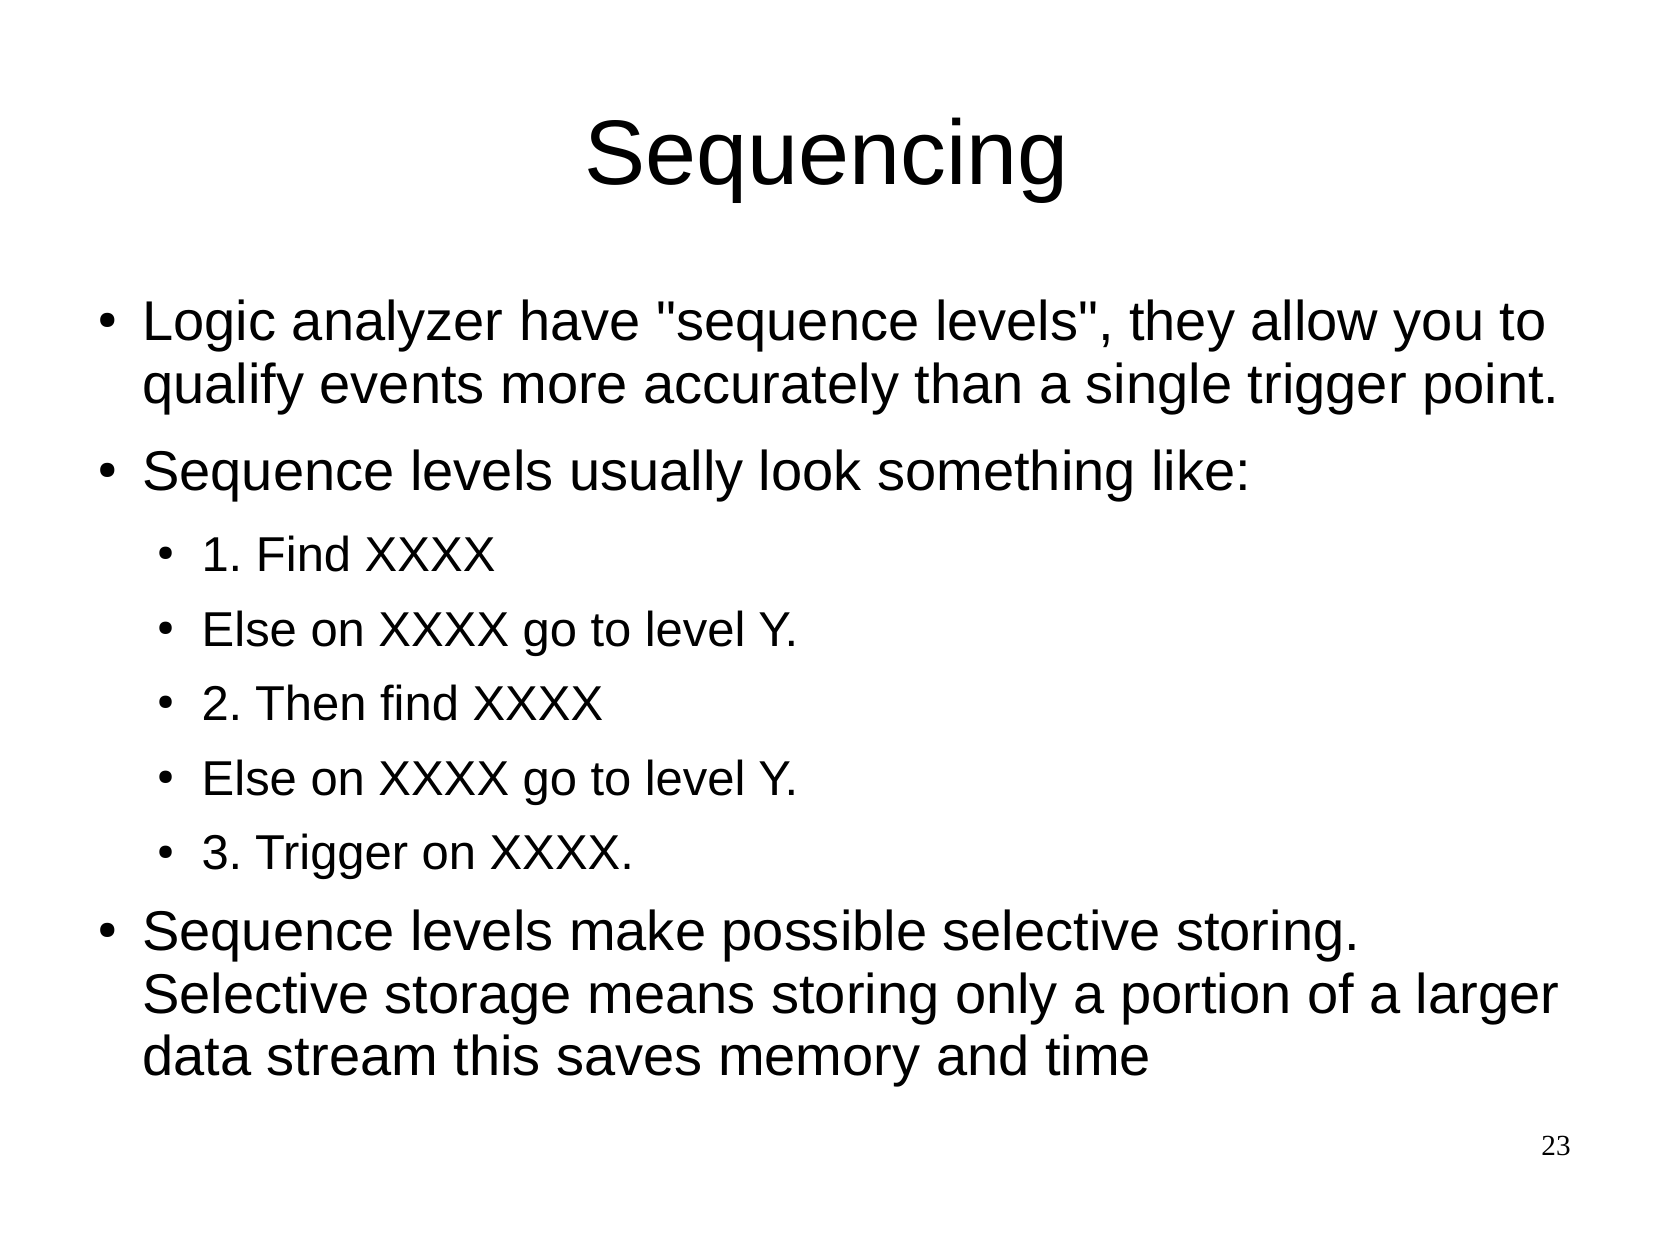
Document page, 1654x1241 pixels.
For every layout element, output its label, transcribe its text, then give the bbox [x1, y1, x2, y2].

title Sequencing [82, 49, 1571, 257]
list Logic analyzer have "sequence levels", they allow you to qualify events more accurately than a single trigger point. Sequence levels usually look something like: 1. Find XXXX Else on XXXX go to level Y. 2. Then find XXXX Else on XXXX go to level Y. 3. Trigger on XXXX. Sequence levels make possible selective storing. Selective storage means storing only a portion of a larger data stream this saves memory and time [82, 290, 1571, 1109]
